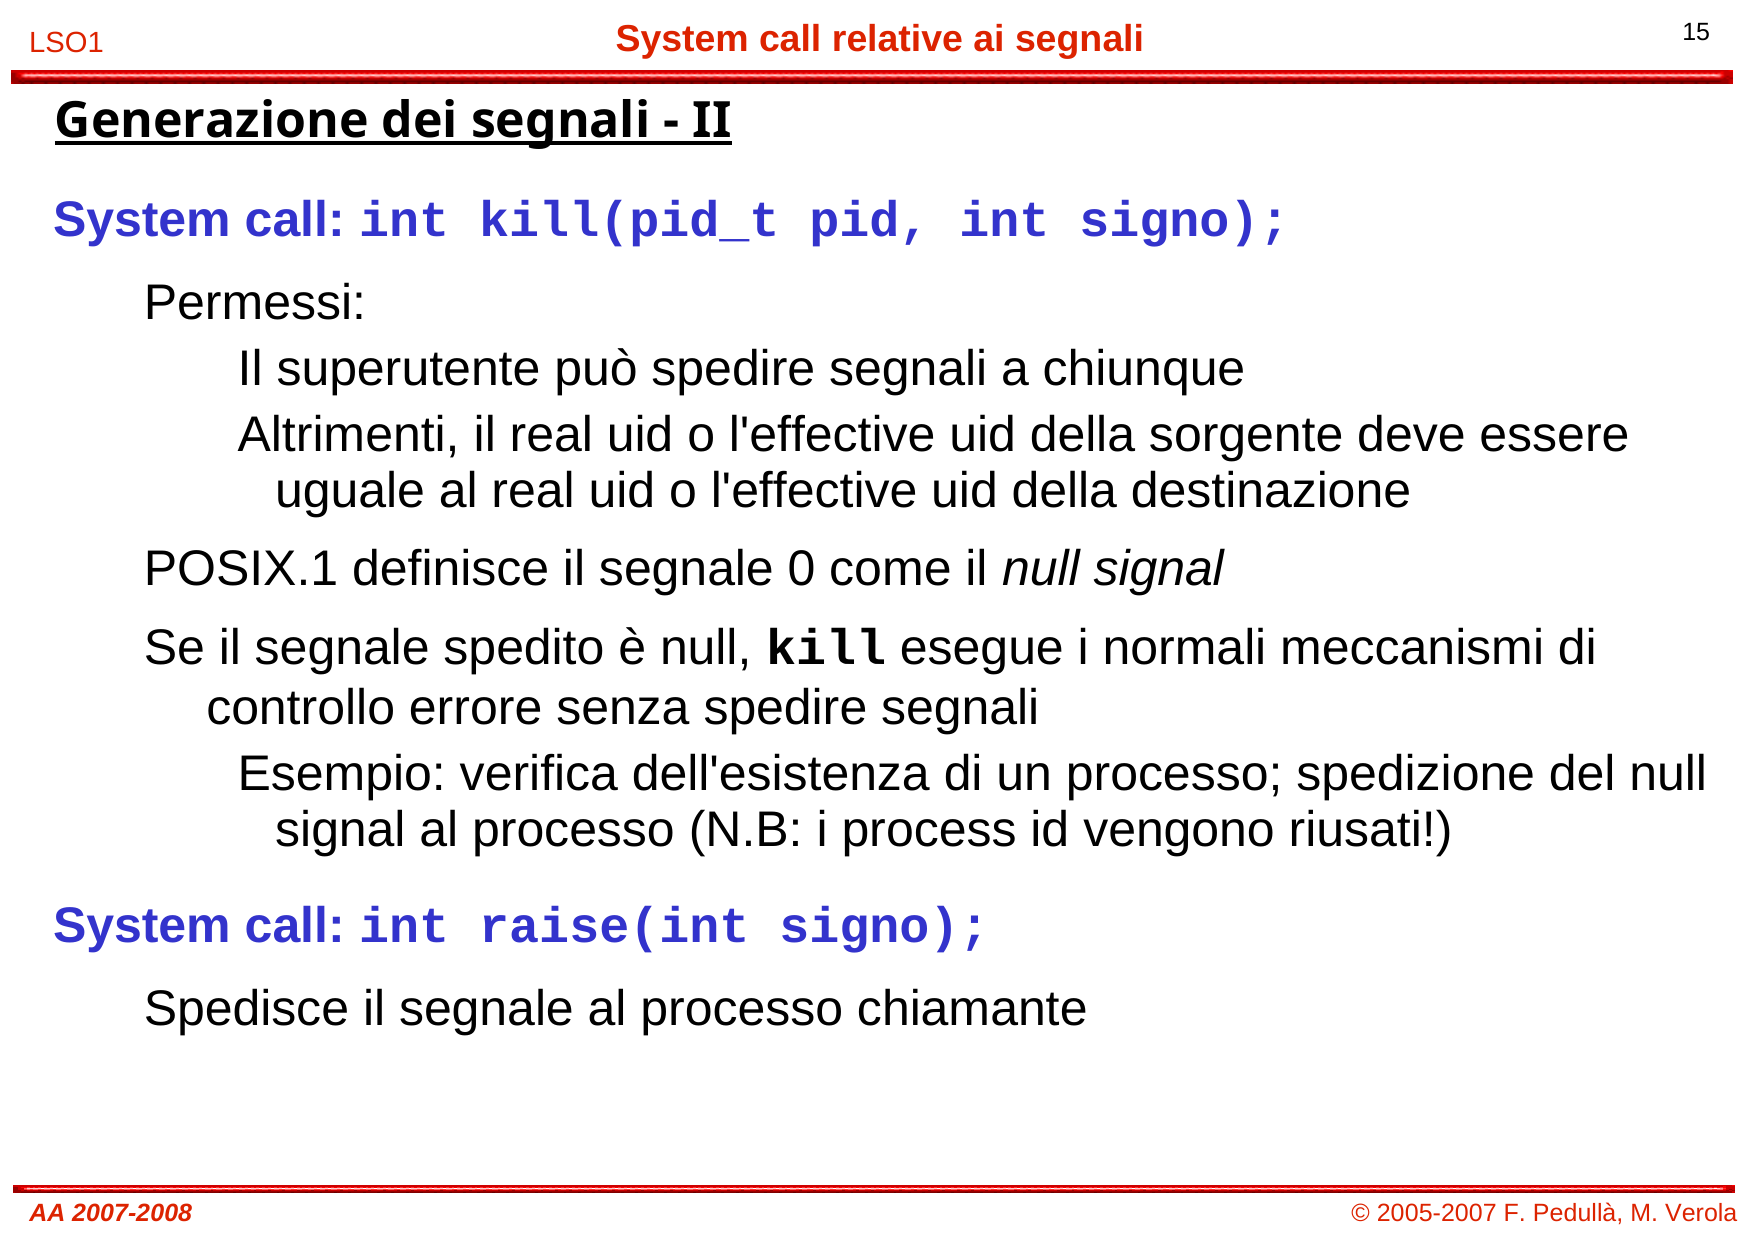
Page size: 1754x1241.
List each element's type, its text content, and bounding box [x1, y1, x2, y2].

list System call: int kill(pid_t pid, int signo); Permessi: Il superutente può spedire segnali a chiunque Altrimenti, il real uid o l'effective uid della sorgente deve essere uguale al real uid o l'effective uid della destinazione POSIX.1 definisce il segnale 0 come il null signal Se il segnale spedito è null, kill esegue i normali meccanismi di controllo errore senza spedire segnali Esempio: verifica dell'esistenza di un processo; spedizione del null signal al processo (N.B: i process id vengono riusati!) System call: int raise(int signo); Spedisce il segnale al processo chiamante [35, 183, 1730, 1234]
picture [13, 1185, 35, 1193]
picture [1730, 1185, 1735, 1193]
picture [11, 70, 1733, 84]
title Generazione dei segnali - II [40, 72, 1714, 168]
